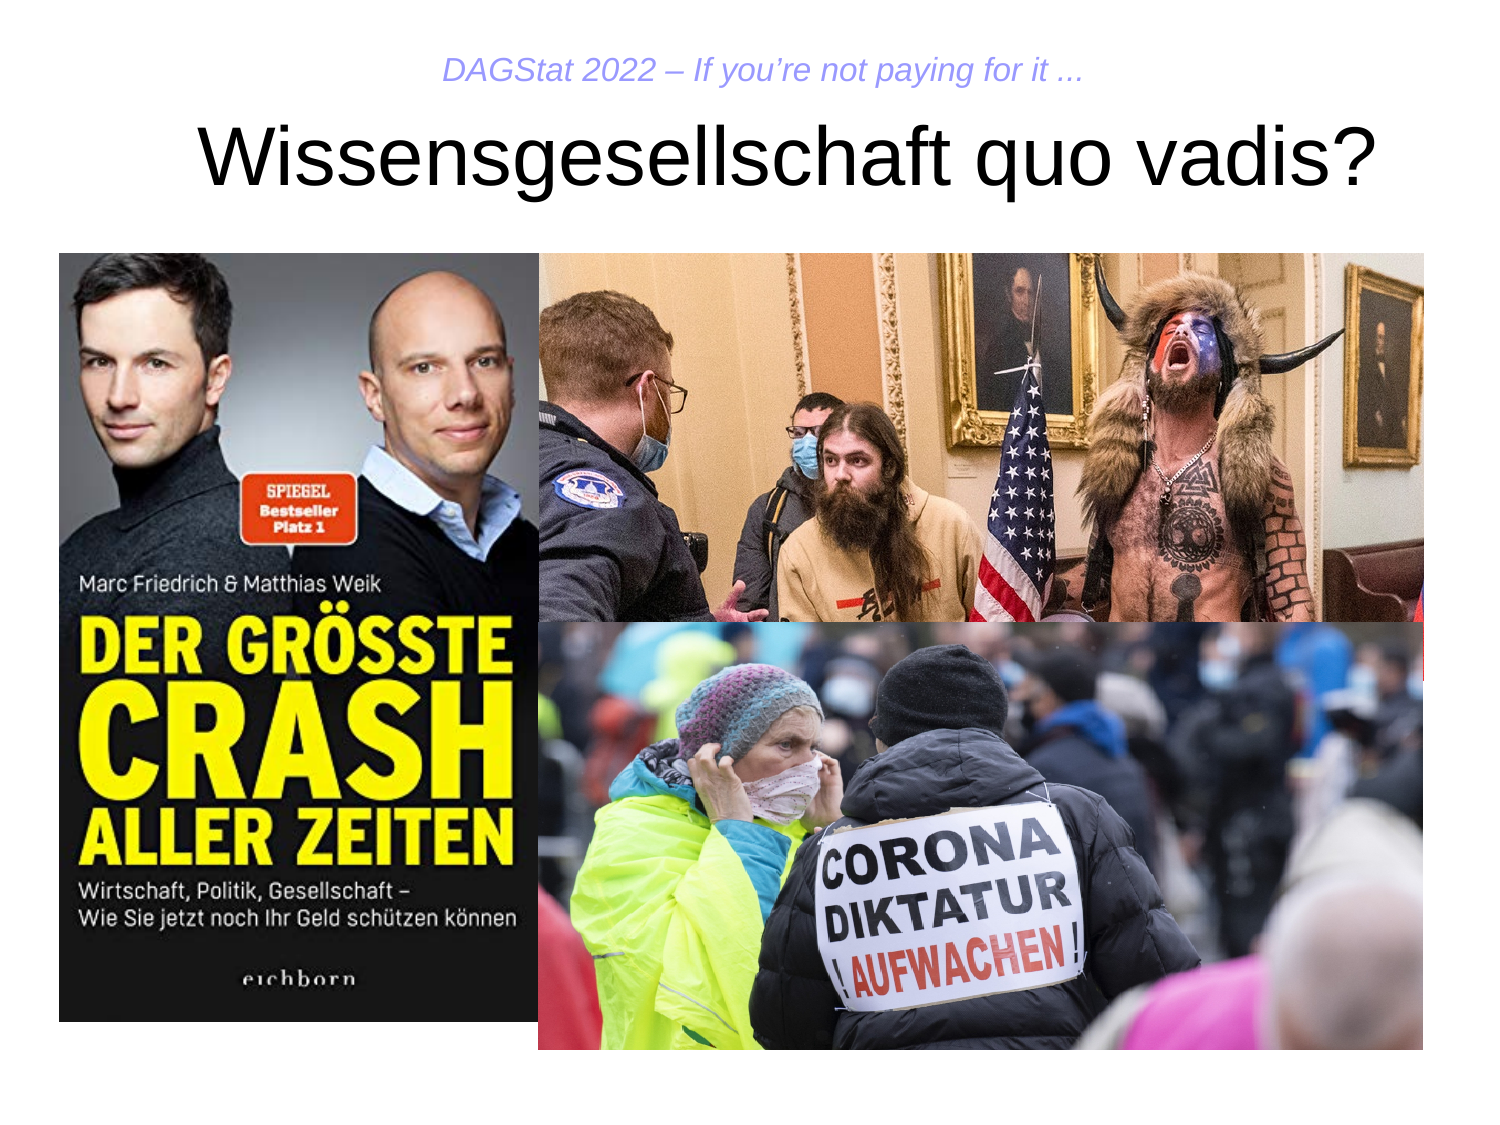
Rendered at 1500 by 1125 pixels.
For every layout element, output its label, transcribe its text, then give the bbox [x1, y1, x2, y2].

title Wissensgesellschaft quo vadis? [113, 66, 1463, 254]
picture [59, 253, 1424, 1050]
